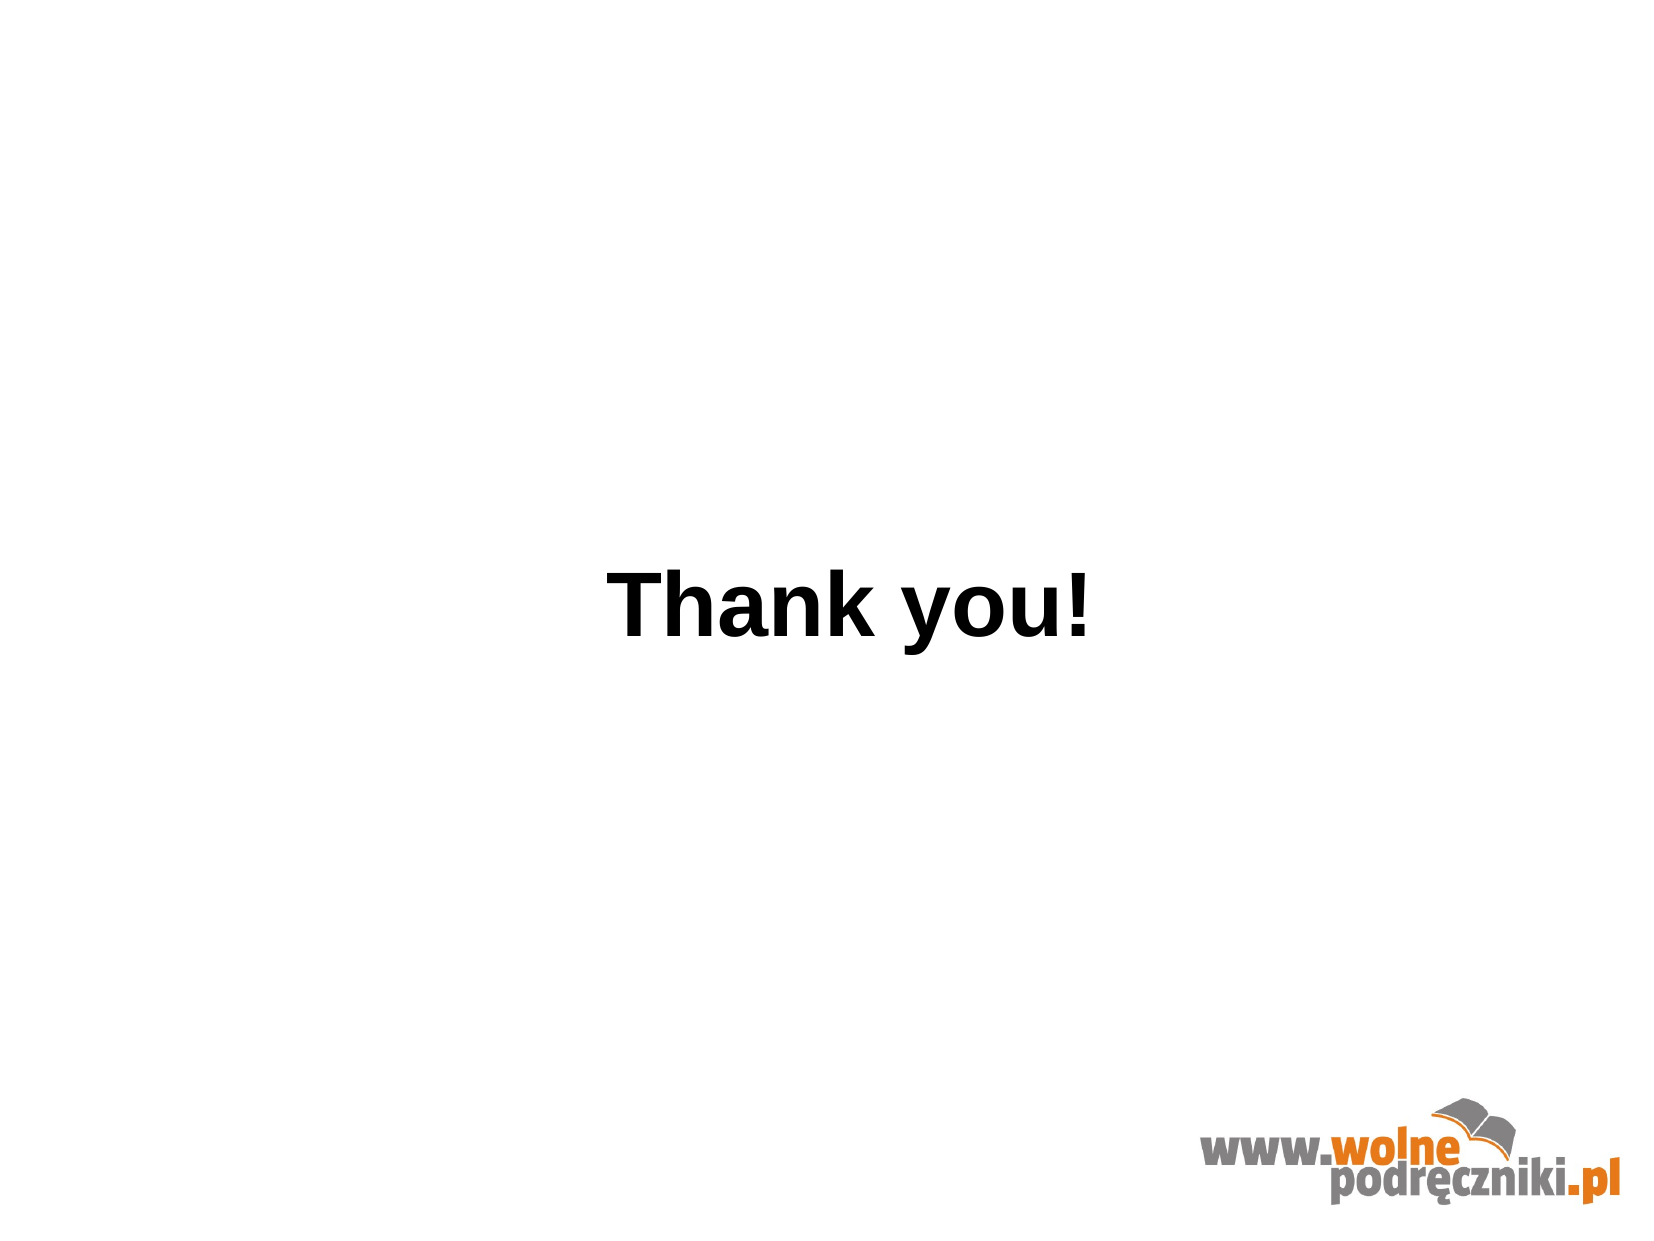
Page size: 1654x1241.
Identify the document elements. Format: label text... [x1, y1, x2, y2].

title Thank you! [106, 501, 1595, 709]
picture [1198, 1092, 1625, 1211]
